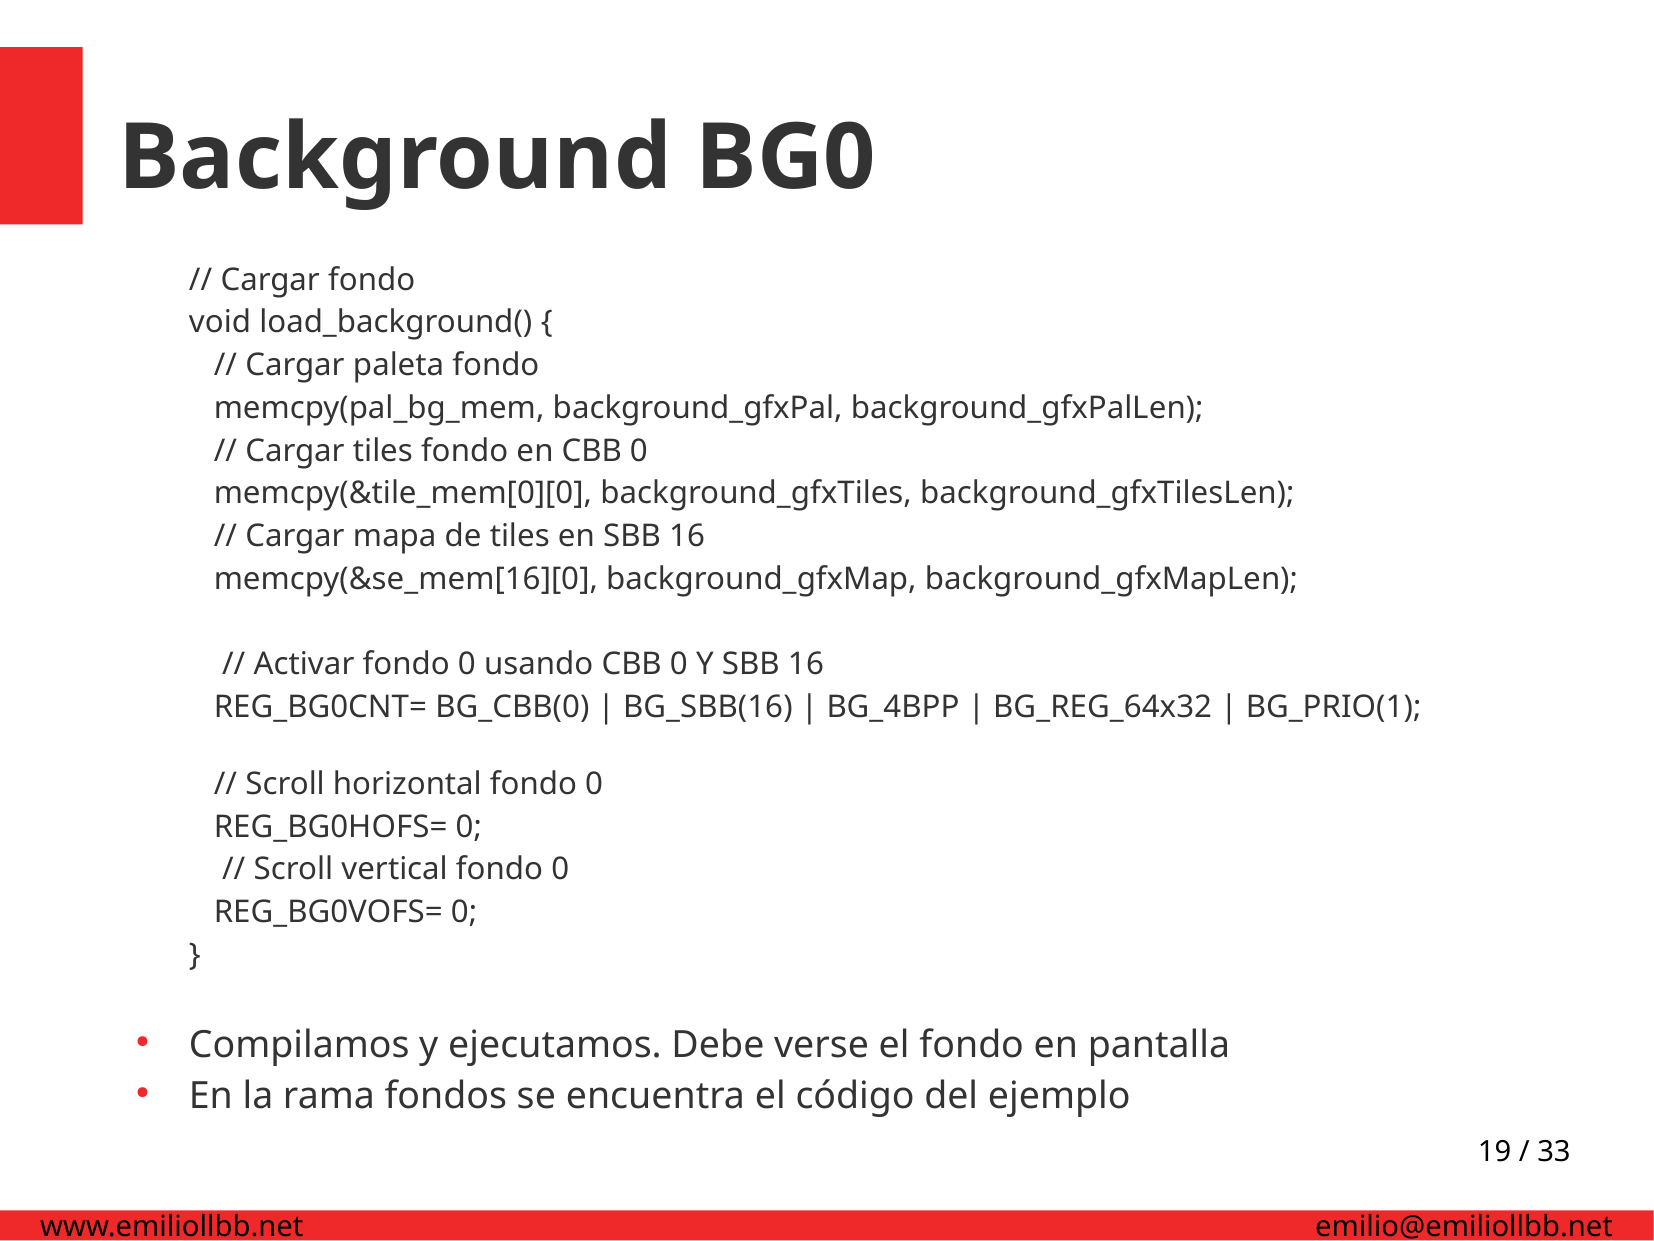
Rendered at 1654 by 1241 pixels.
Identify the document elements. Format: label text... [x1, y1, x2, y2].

title Background BG0 [118, 49, 1571, 257]
list // Cargar fondo void load_background() { // Cargar paleta fondo memcpy(pal_bg_mem, background_gfxPal, background_gfxPalLen); // Cargar tiles fondo en CBB 0 memcpy(&tile_mem[0][0], background_gfxTiles, background_gfxTilesLen); // Cargar mapa de tiles en SBB 16 memcpy(&se_mem[16][0], background_gfxMap, background_gfxMapLen); // Activar fondo 0 usando CBB 0 Y SBB 16 REG_BG0CNT= BG_CBB(0) | BG_SBB(16) | BG_4BPP | BG_REG_64x32 | BG_PRIO(1); // Scroll horizontal fondo 0 REG_BG0HOFS= 0; // Scroll vertical fondo 0 REG_BG0VOFS= 0; } Compilamos y ejecutamos. Debe verse el fondo en pantalla En la rama fondos se encuentra el código del ejemplo [118, 256, 1536, 1074]
